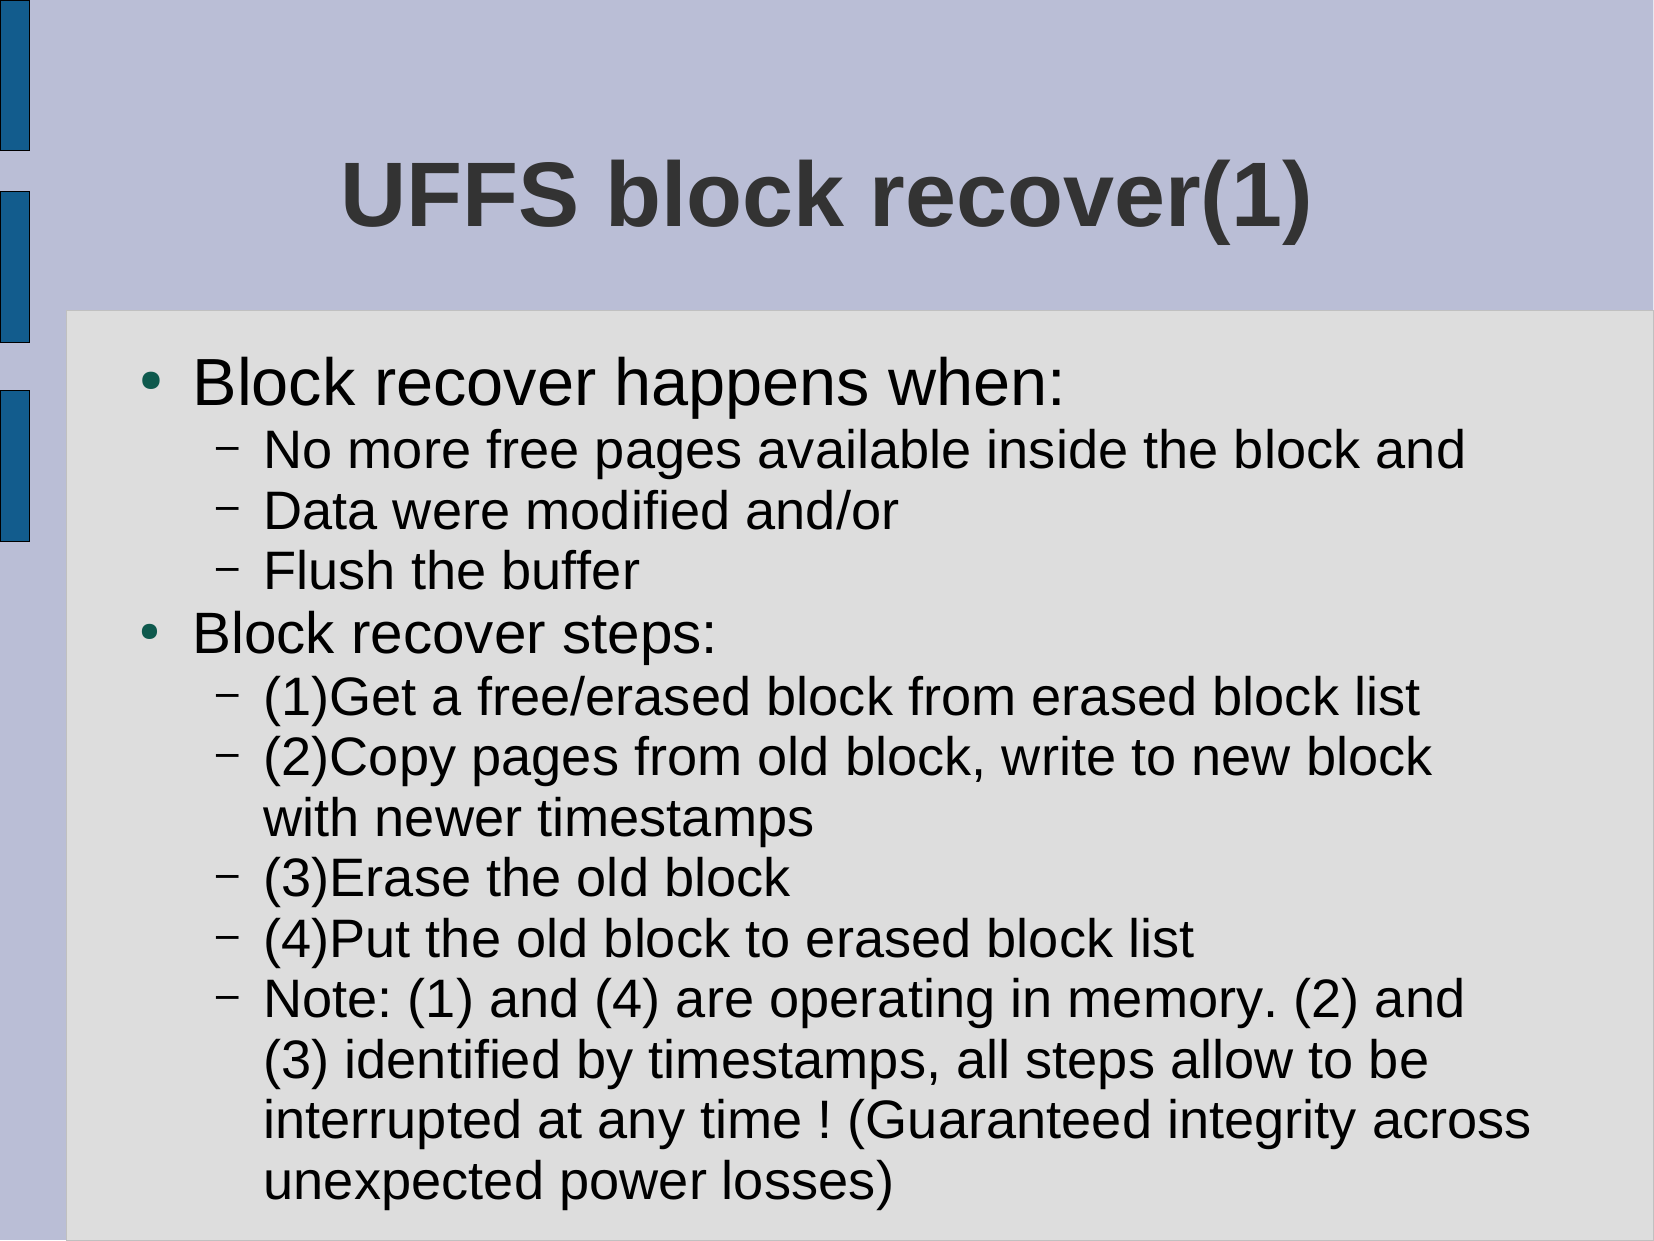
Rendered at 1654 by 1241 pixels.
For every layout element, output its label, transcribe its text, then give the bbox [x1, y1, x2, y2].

list Block recover happens when: No more free pages available inside the block and Data were modified and/or Flush the buffer Block recover steps: (1)Get a free/erased block from erased block list (2)Copy pages from old block, write to new block with newer timestamps (3)Erase the old block (4)Put the old block to erased block list Note: (1) and (4) are operating in memory. (2) and (3) identified by timestamps, all steps allow to be interrupted at any time ! (Guaranteed integrity across unexpected power losses) [121, 344, 1534, 1211]
title UFFS block recover(1) [121, 91, 1534, 299]
